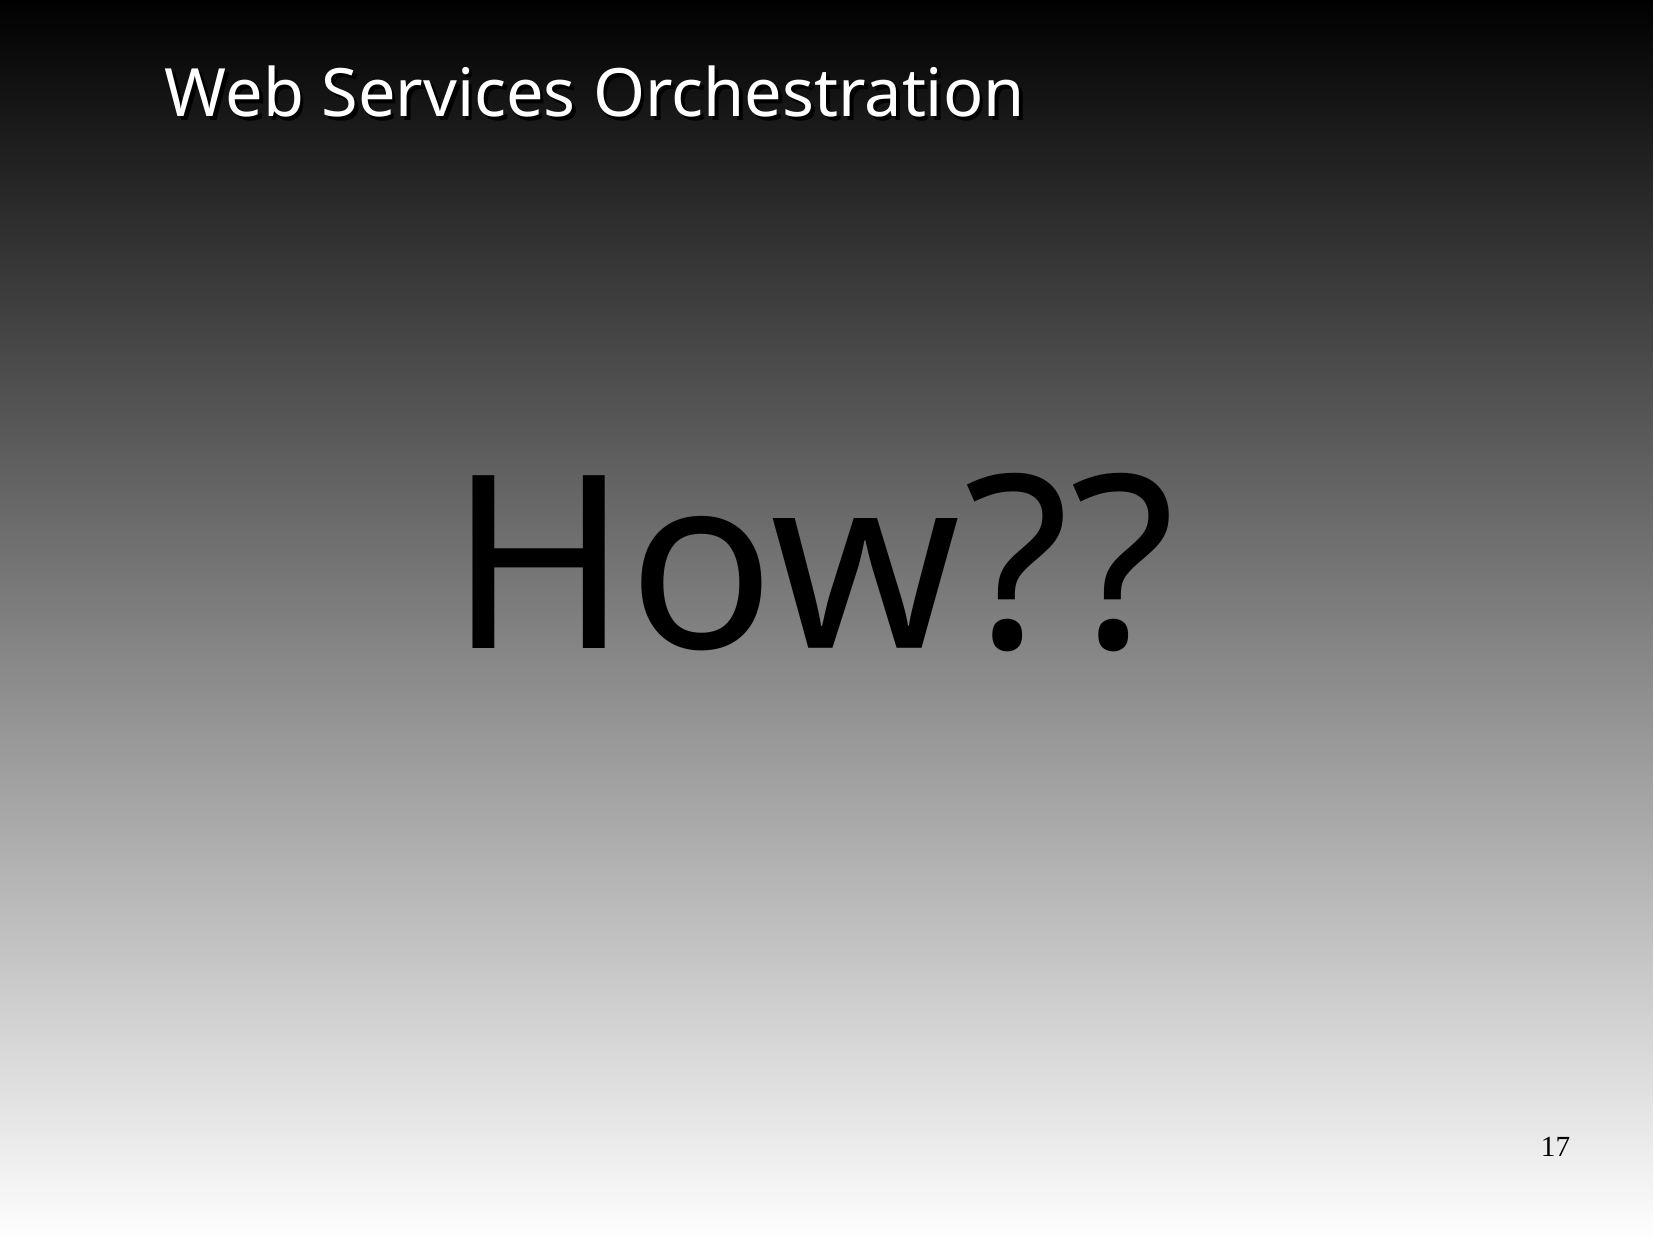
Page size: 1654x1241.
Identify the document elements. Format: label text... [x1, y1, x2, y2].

text_box Web Services Orchestration [150, 37, 1167, 160]
text_box How?? [434, 382, 1258, 788]
